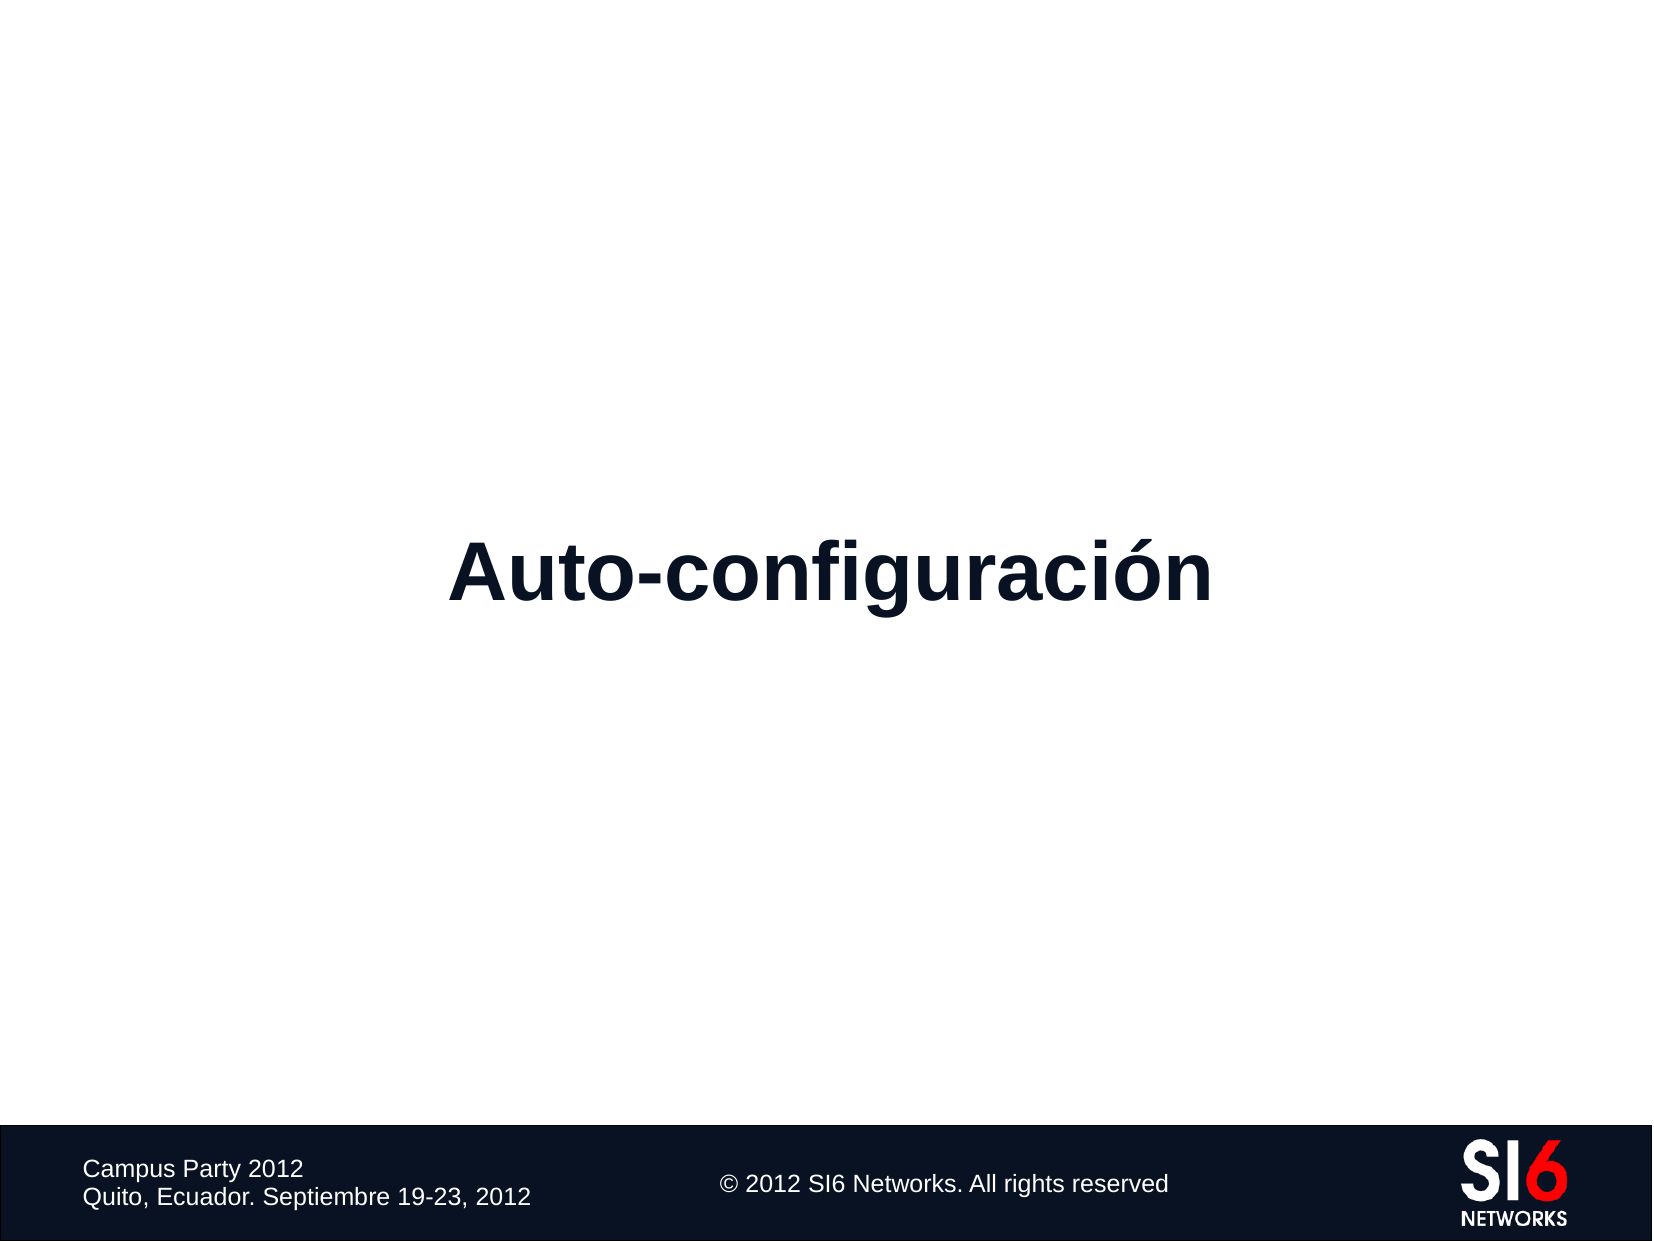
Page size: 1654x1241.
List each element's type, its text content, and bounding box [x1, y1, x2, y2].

title Auto-configuración [86, 467, 1576, 676]
picture [1461, 1139, 1567, 1226]
